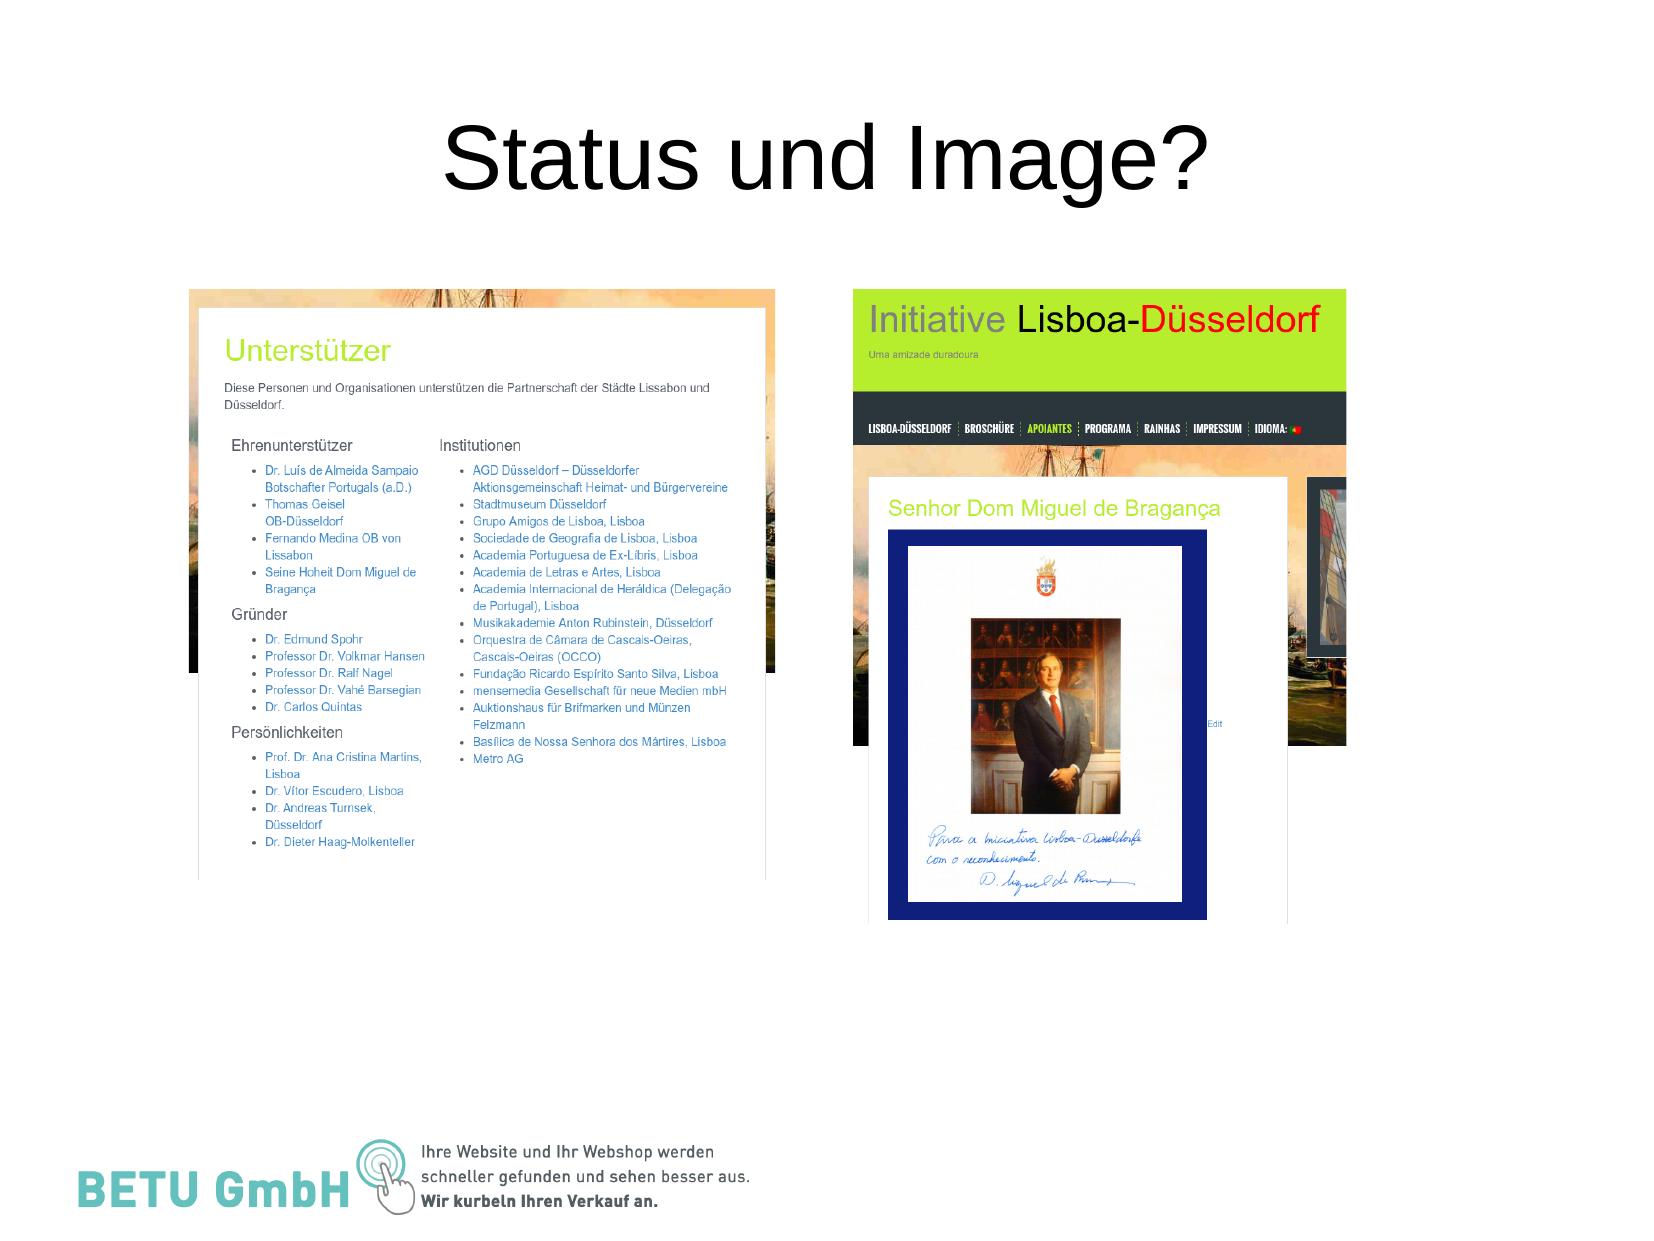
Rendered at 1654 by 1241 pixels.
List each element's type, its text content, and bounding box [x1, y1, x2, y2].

text_box Status und Image? [82, 49, 1571, 257]
picture [70, 1138, 815, 1216]
picture [853, 289, 1347, 924]
picture [188, 289, 776, 880]
